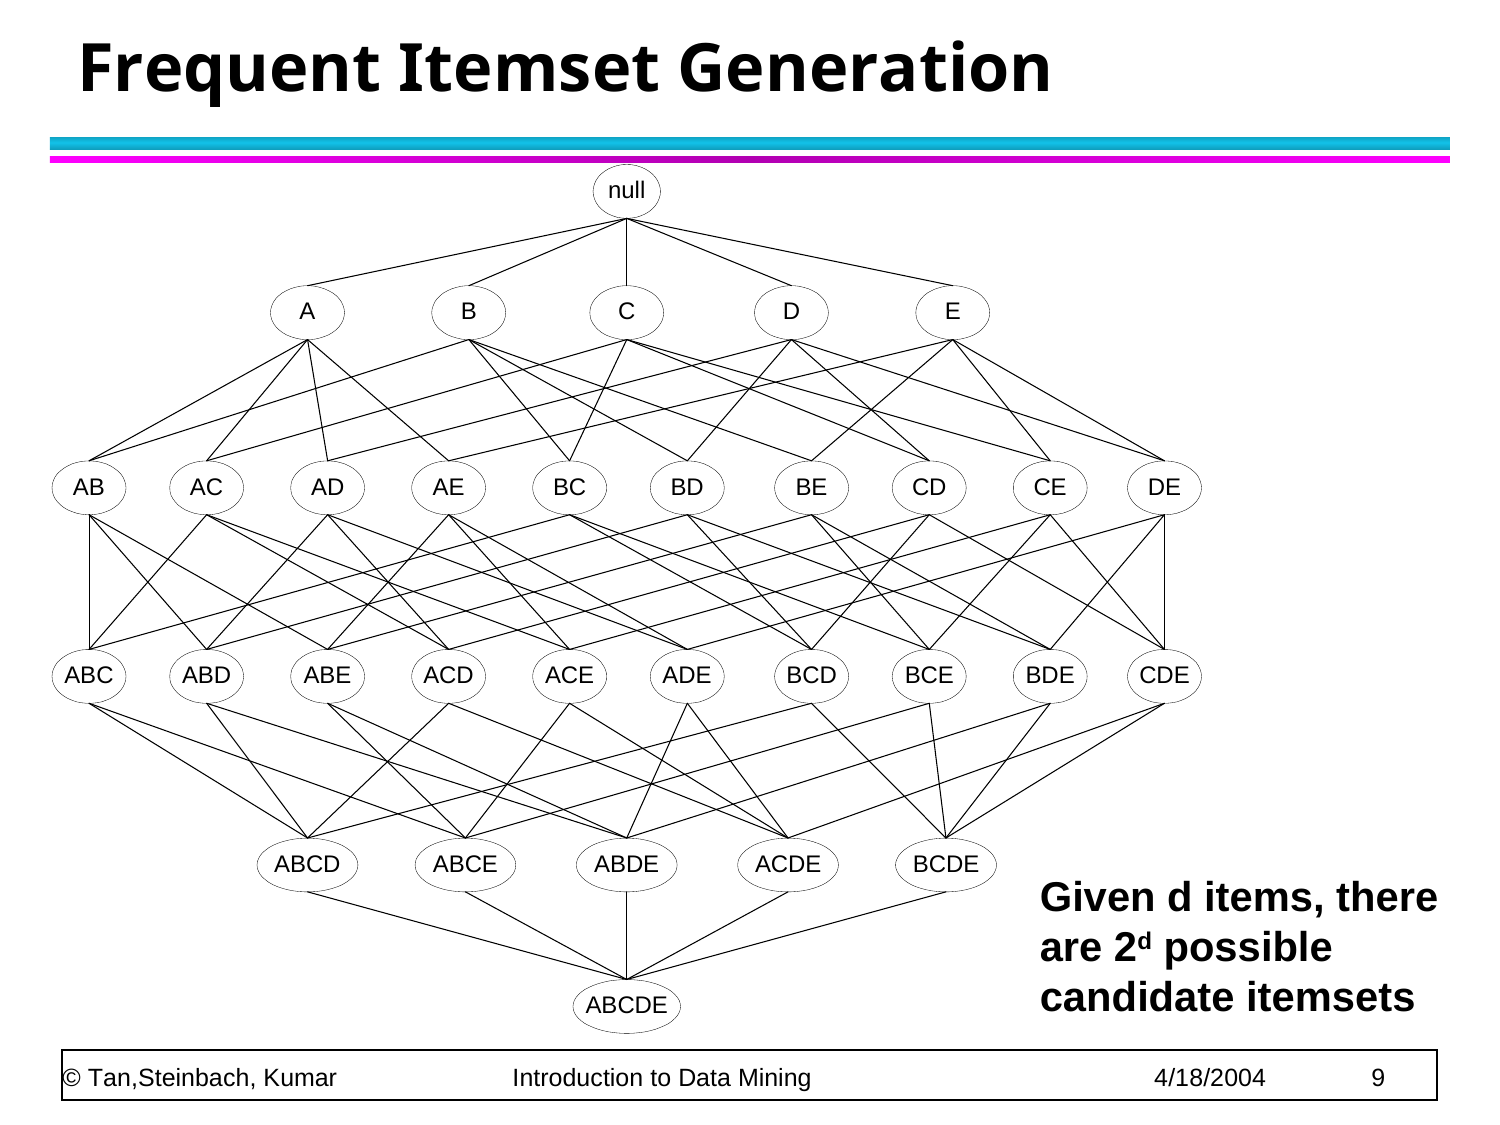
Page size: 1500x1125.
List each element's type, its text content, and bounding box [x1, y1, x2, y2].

text_box Given d items, there are 2d possible candidate itemsets [1025, 862, 1476, 1028]
title Frequent Itemset Generation [62, 22, 1421, 113]
chart [50, 162, 1204, 1035]
